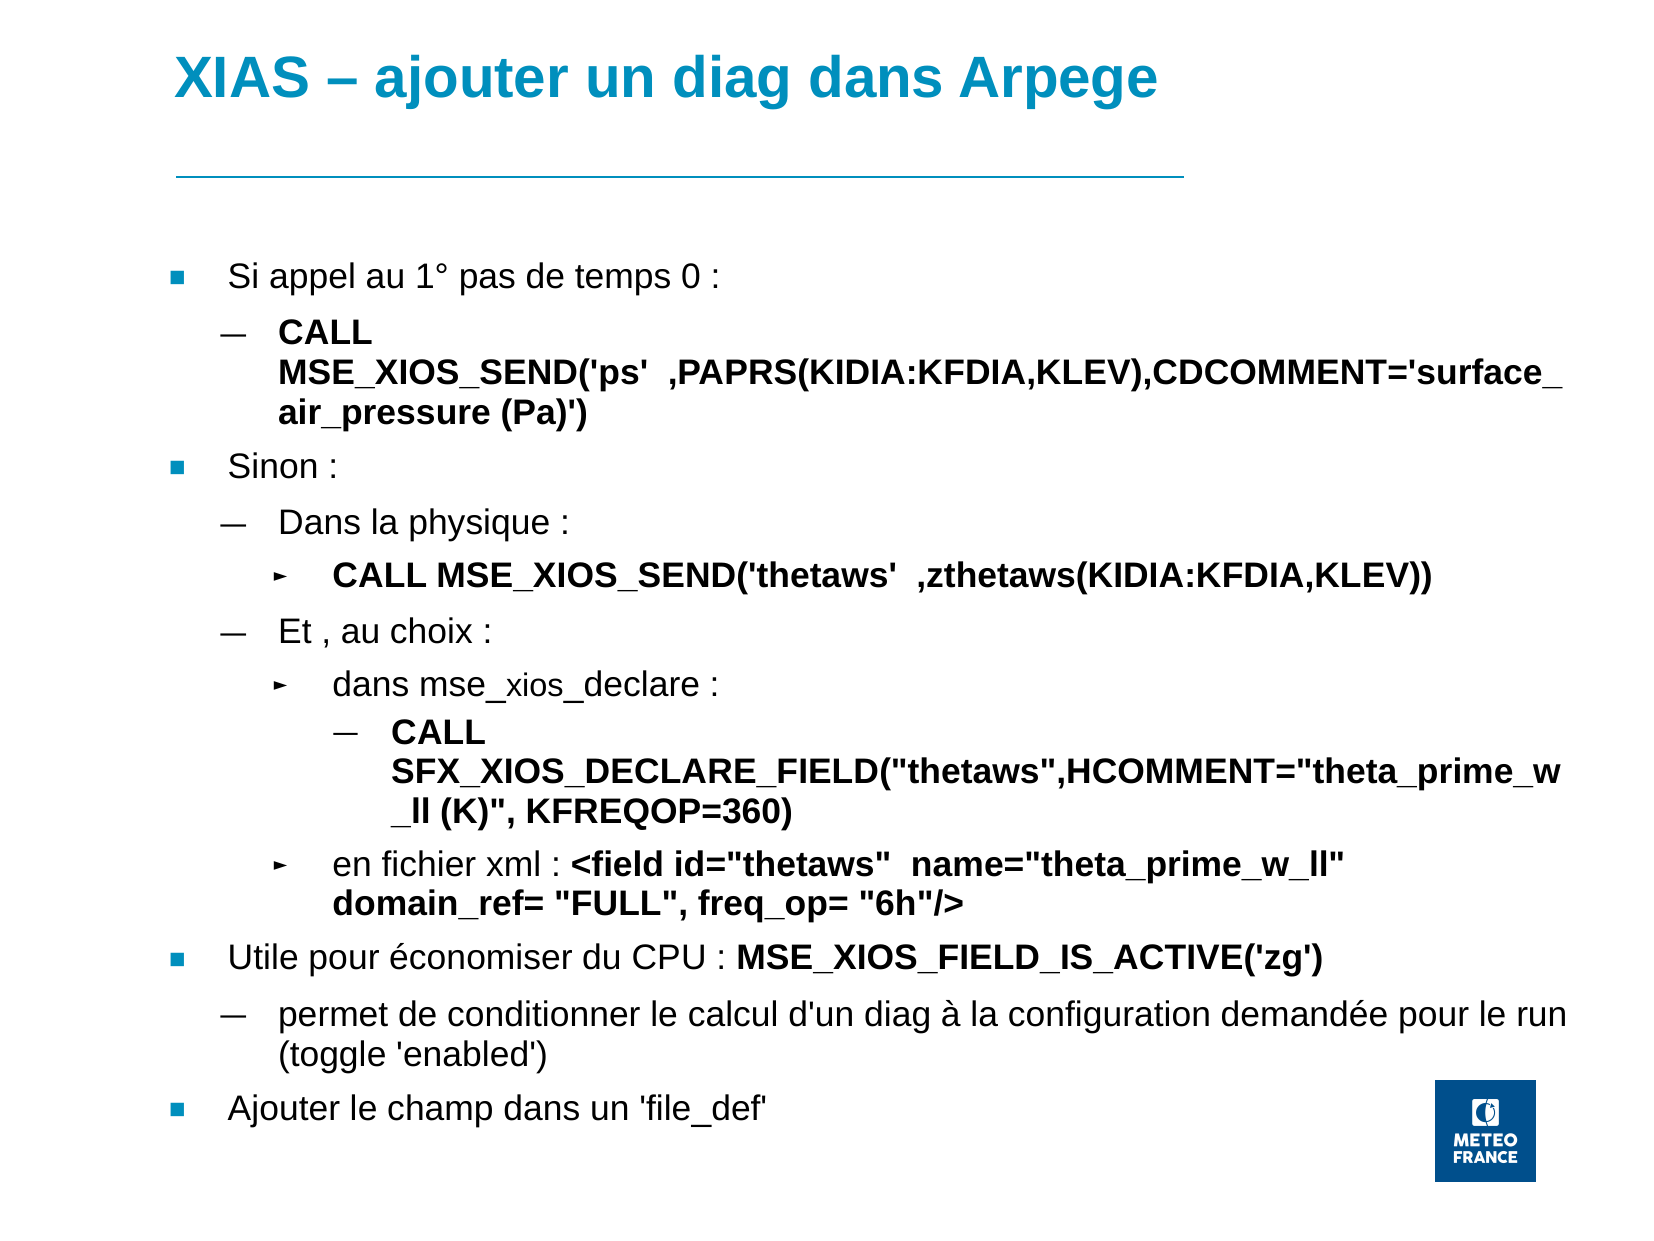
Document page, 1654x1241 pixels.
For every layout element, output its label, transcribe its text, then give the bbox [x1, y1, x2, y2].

picture [1435, 1134, 1536, 1182]
list Si appel au 1° pas de temps 0 : CALL MSE_XIOS_SEND('ps' ,PAPRS(KIDIA:KFDIA,KLEV),CDCOMMENT='surface_air_pressure (Pa)') Sinon : Dans la physique : CALL MSE_XIOS_SEND('thetaws' ,zthetaws(KIDIA:KFDIA,KLEV)) Et , au choix : dans mse_xios_declare : CALL SFX_XIOS_DECLARE_FIELD("thetaws",HCOMMENT="theta_prime_w_ll (K)", KFREQOP=360) en fichier xml : <field id="thetaws" name="theta_prime_w_ll" domain_ref= "FULL", freq_op= "6h"/> Utile pour économiser du CPU : MSE_XIOS_FIELD_IS_ACTIVE('zg') permet de conditionner le calcul d'un diag à la configuration demandée pour le run (toggle 'enabled') Ajouter le champ dans un 'file_def' [156, 256, 1571, 1134]
title XIAS – ajouter un diag dans Arpege [174, 0, 1654, 156]
